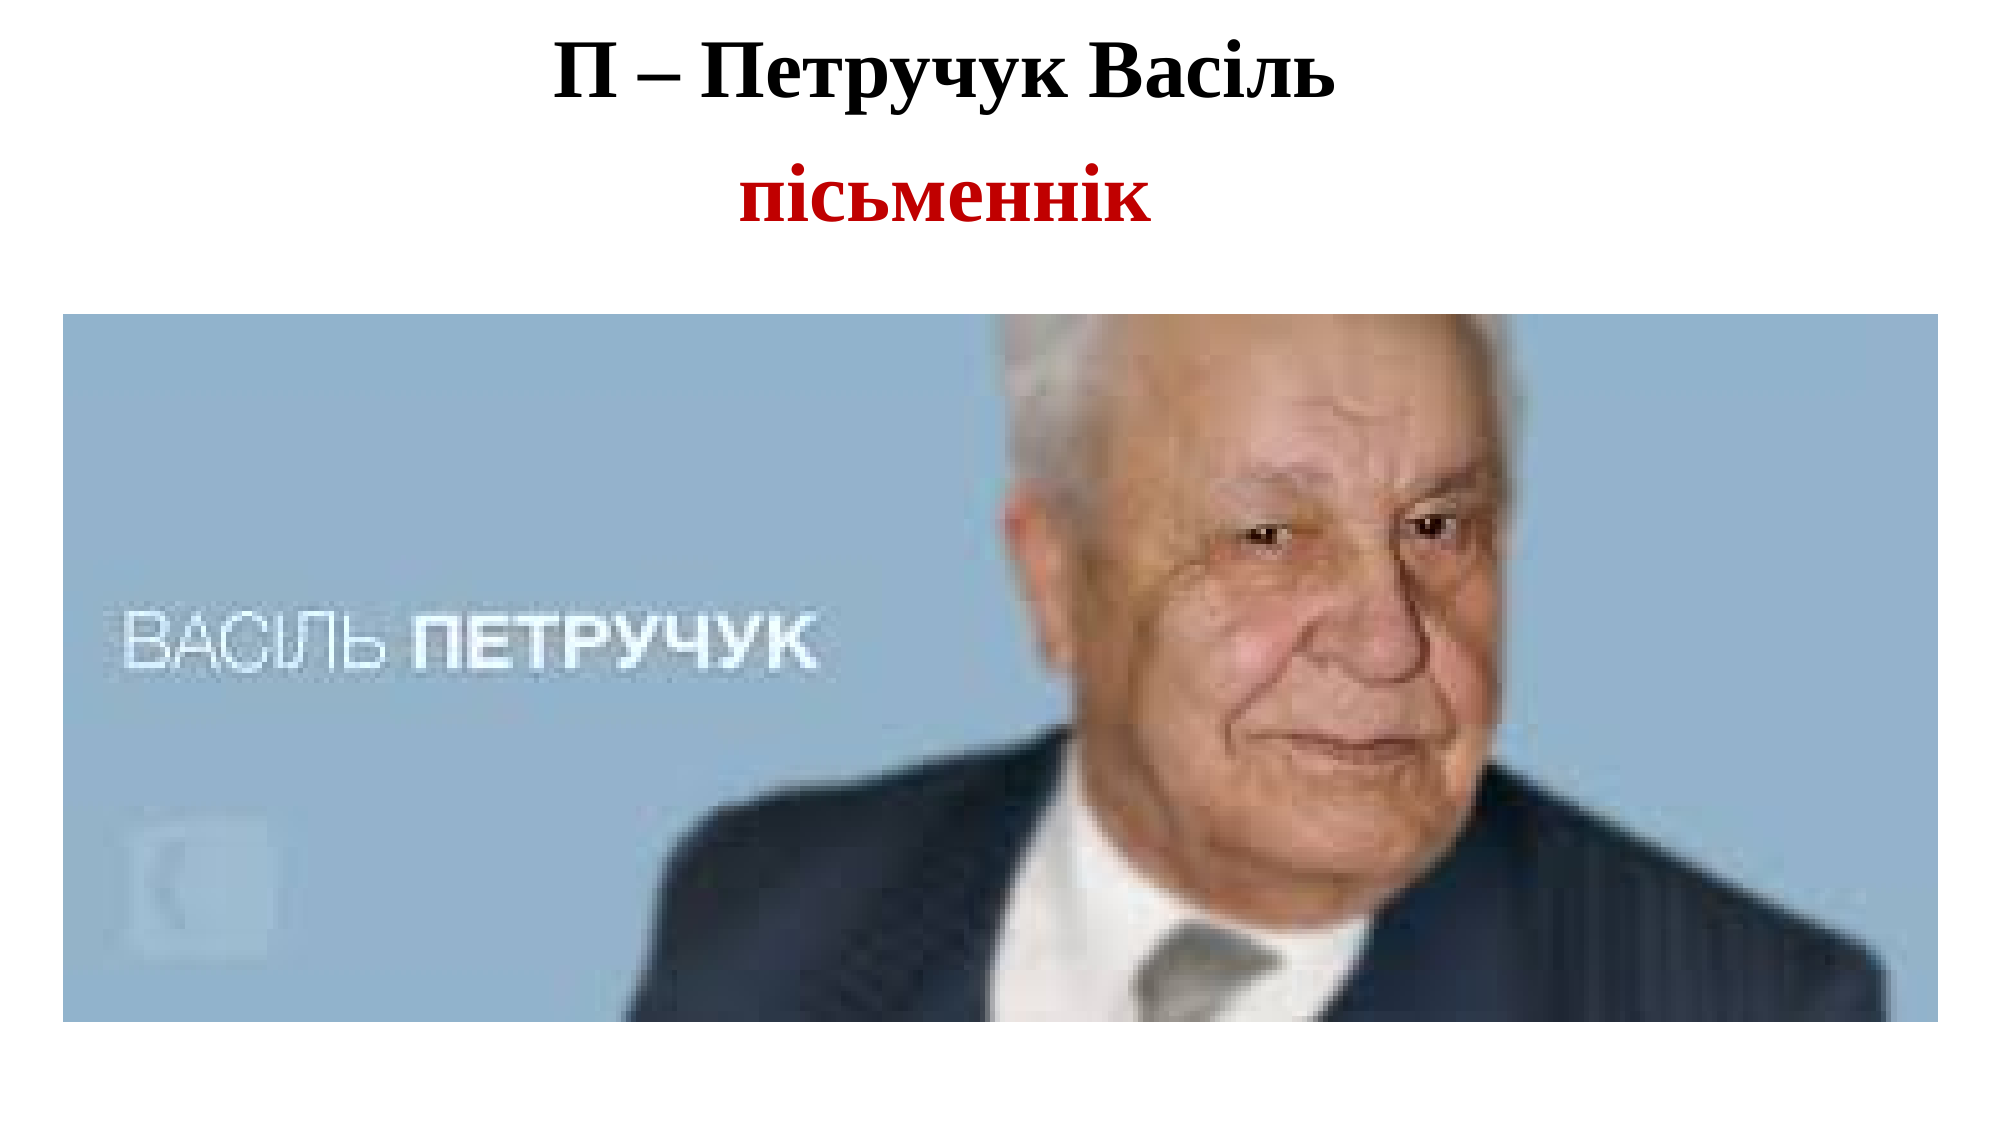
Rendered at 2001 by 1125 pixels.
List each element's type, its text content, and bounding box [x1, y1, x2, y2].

picture [63, 314, 1938, 1022]
text_box П – Петручук Васіль пісьменнік [538, 0, 1353, 246]
